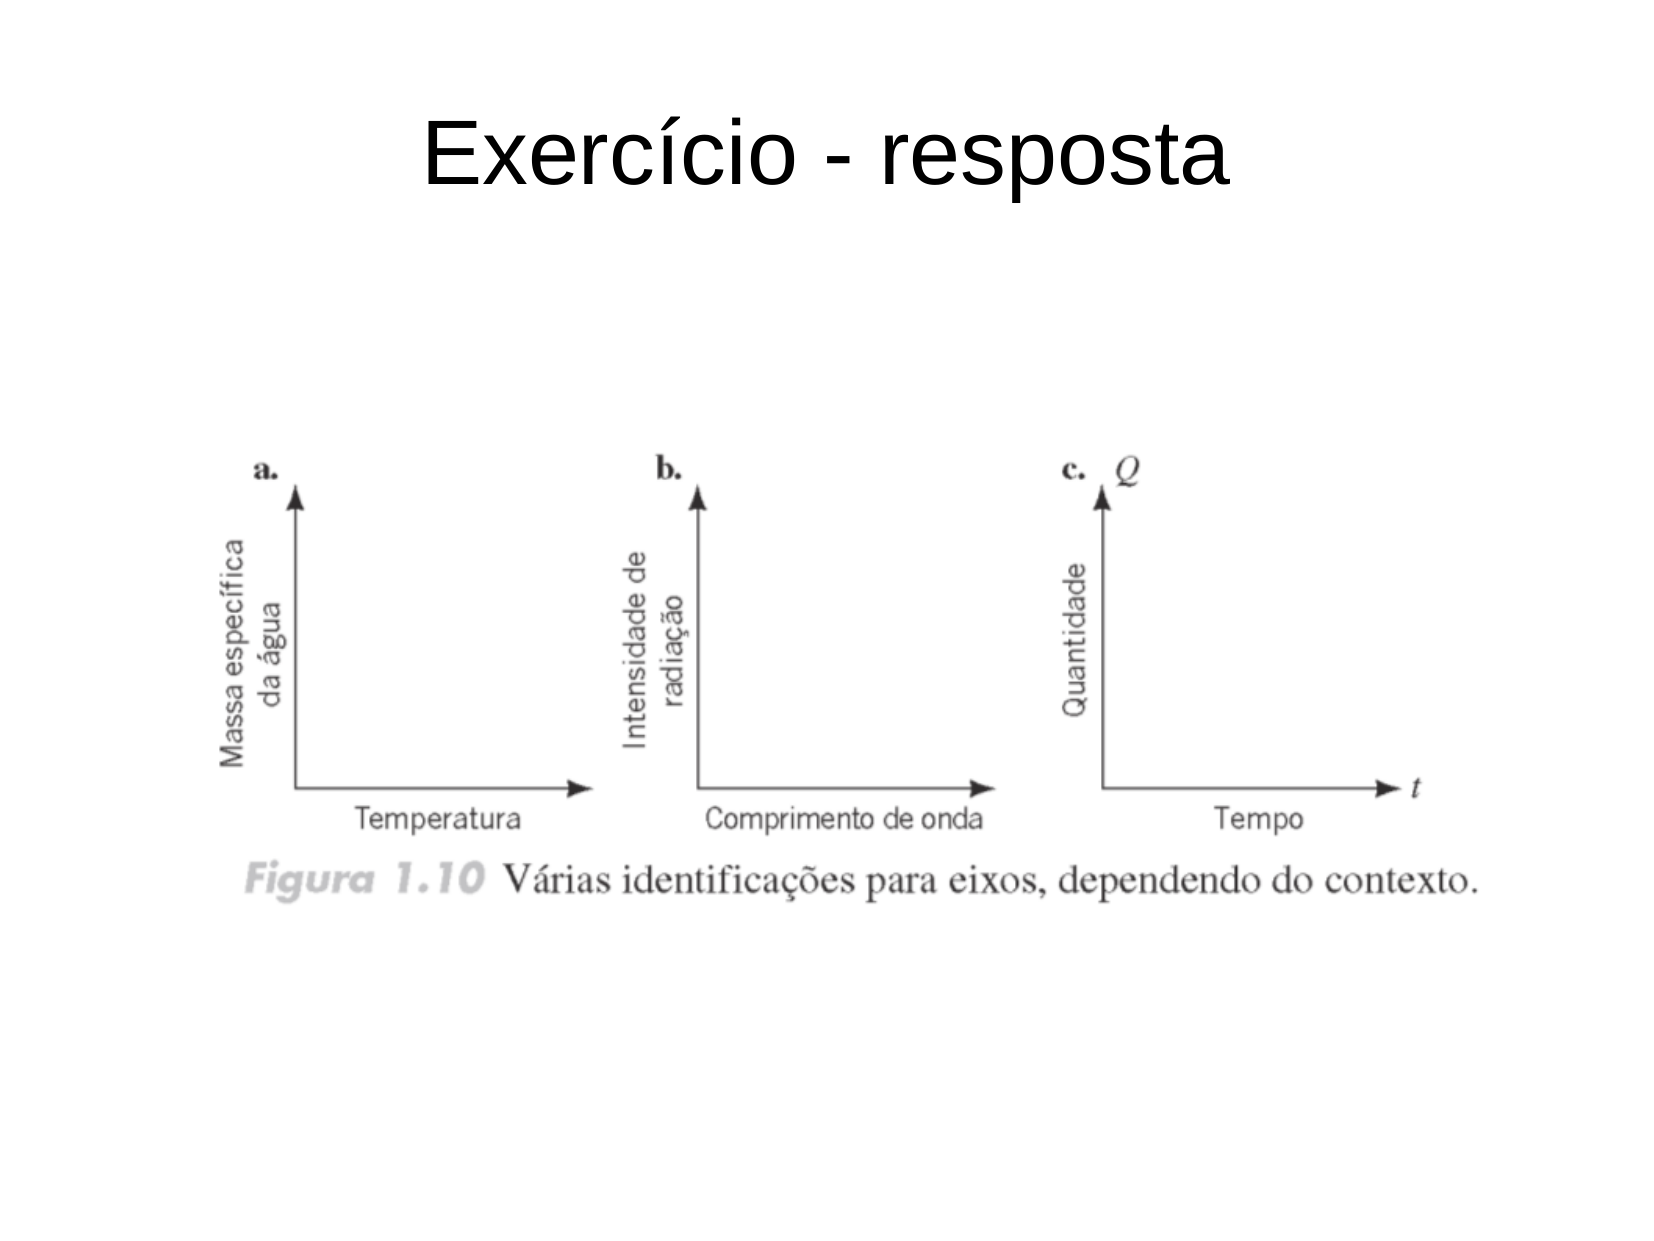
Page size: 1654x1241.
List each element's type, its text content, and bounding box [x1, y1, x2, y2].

picture [143, 397, 1516, 948]
title Exercício - resposta [82, 49, 1571, 257]
